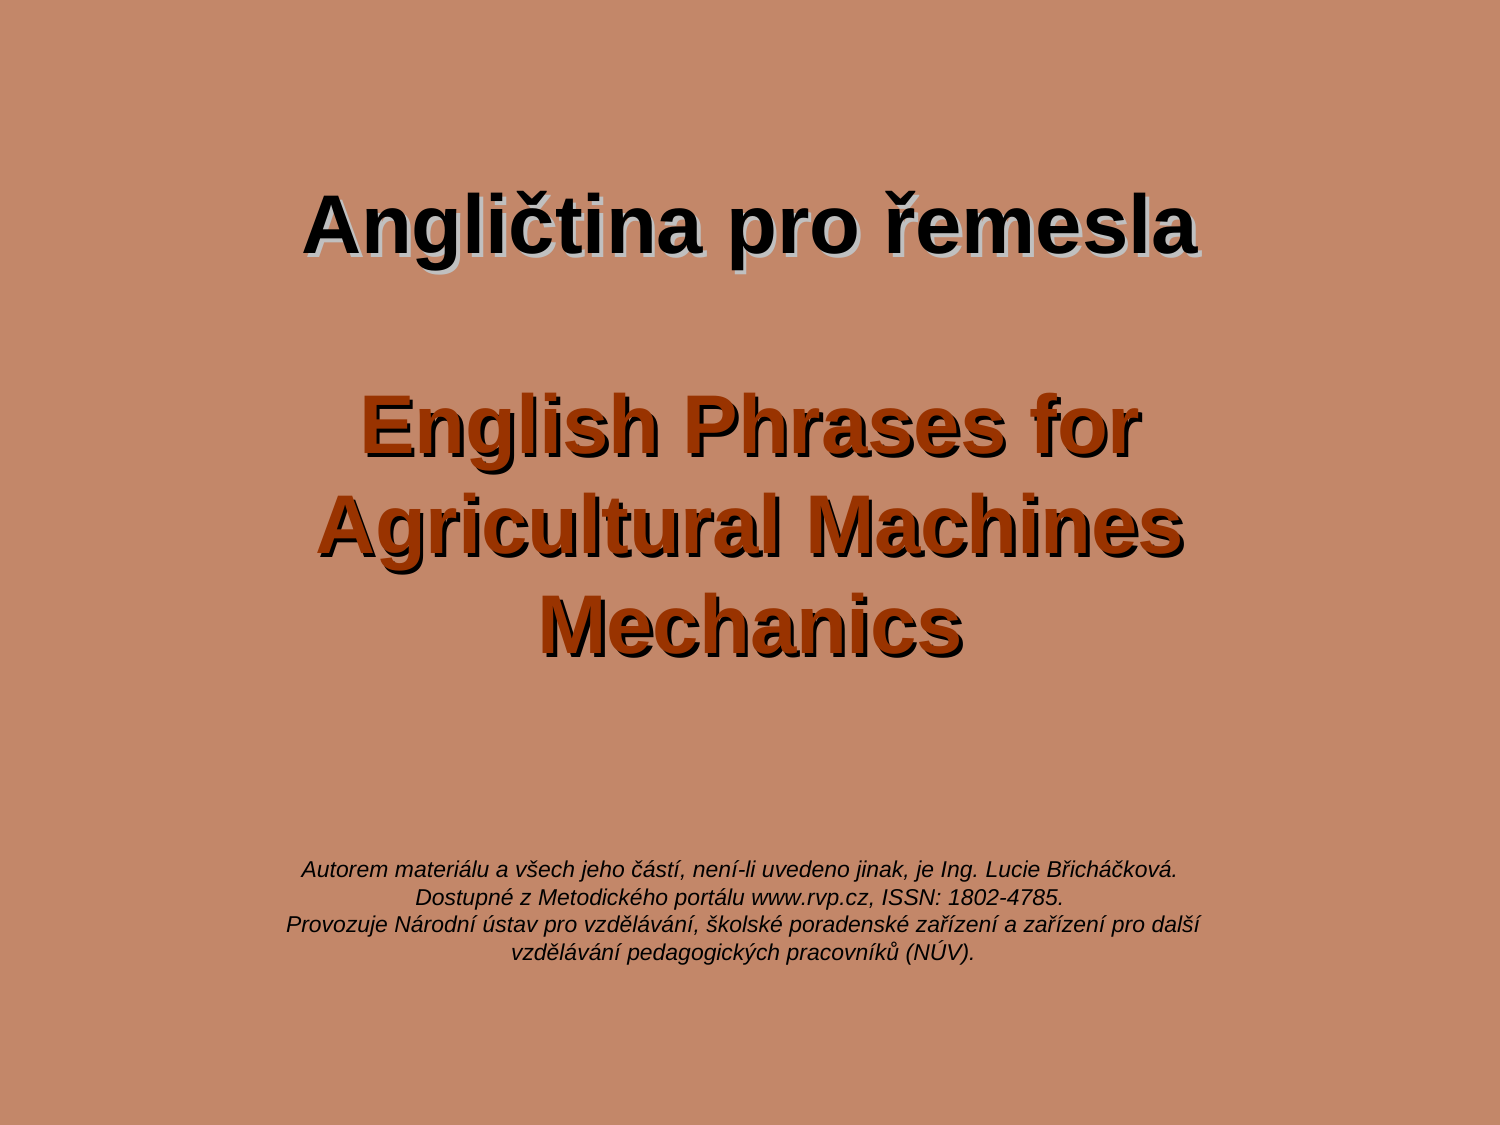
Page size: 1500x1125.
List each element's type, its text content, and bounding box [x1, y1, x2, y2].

title Angličtina pro řemesla English Phrases for Agricultural Machines Mechanics [112, 162, 1388, 778]
text_box Autorem materiálu a všech jeho částí, není-li uvedeno jinak, je Ing. Lucie Břicháčková. Dostupné z Metodického portálu www.rvp.cz, ISSN: 1802-4785. Provozuje Národní ústav pro vzdělávání, školské poradenské zařízení a zařízení pro další vzdělávání pedagogických pracovníků (NÚV). [218, 774, 1269, 1063]
